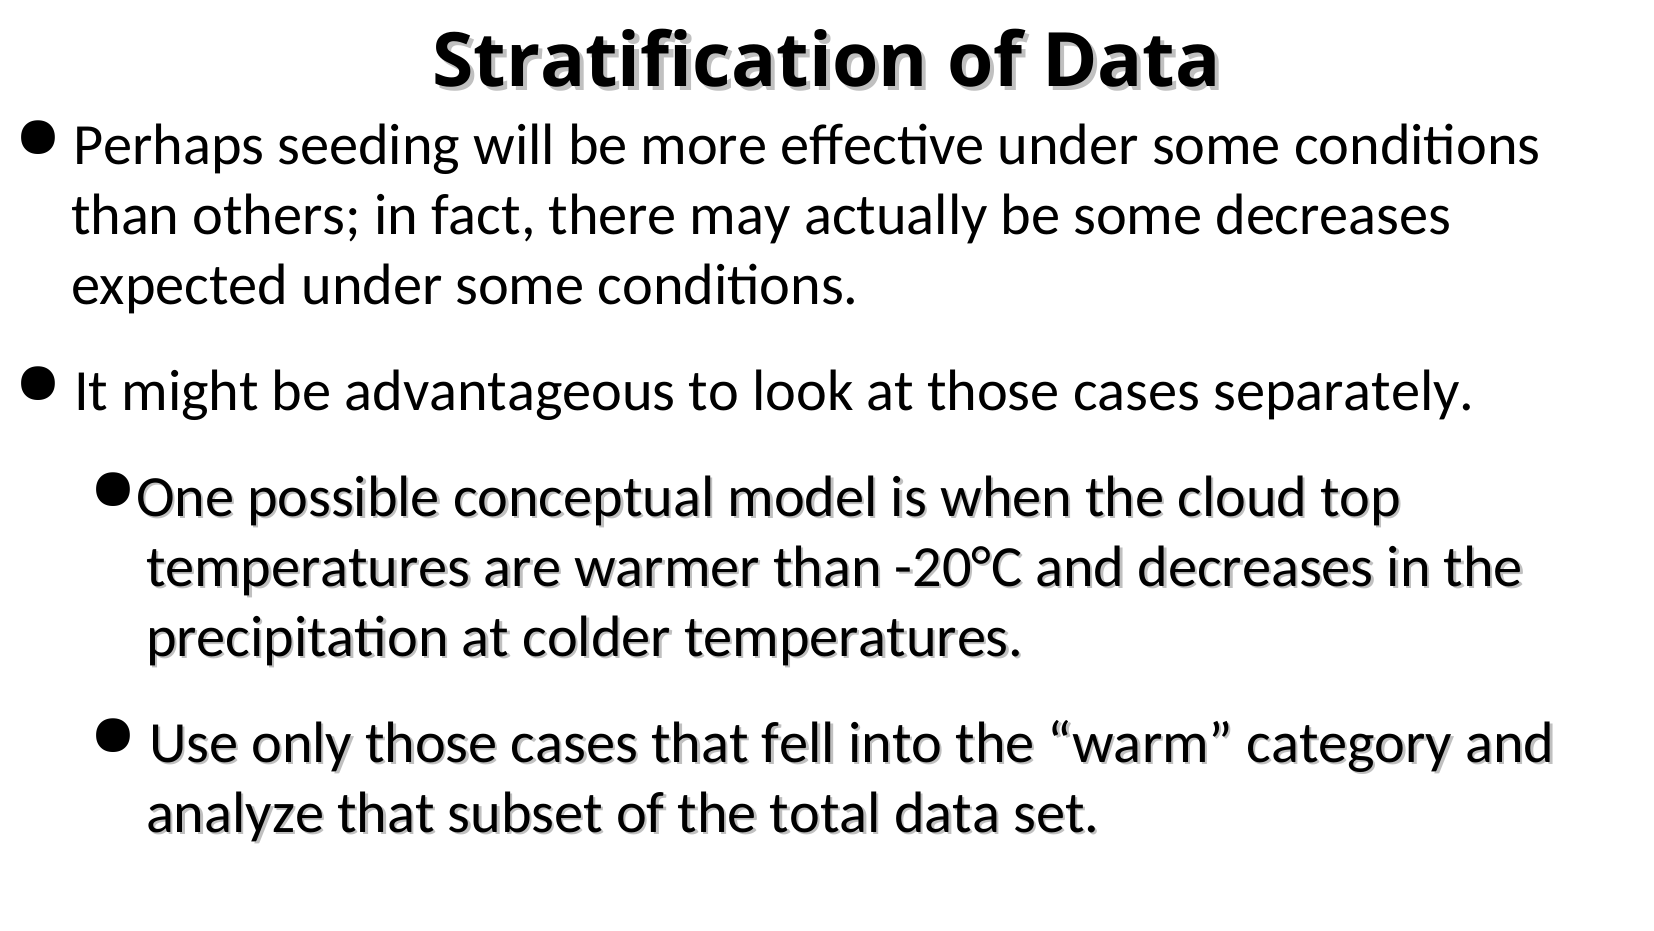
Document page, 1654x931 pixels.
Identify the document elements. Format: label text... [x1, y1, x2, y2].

text_box Perhaps seeding will be more effective under some conditions than others; in fact, there may actually be some decreases expected under some conditions. It might be advantageous to look at those cases separately. One possible conceptual model is when the cloud top temperatures are warmer than -20°C and decreases in the precipitation at colder temperatures. Use only those cases that fell into the “warm” category and analyze that subset of the total data set. [0, 2, 1651, 922]
